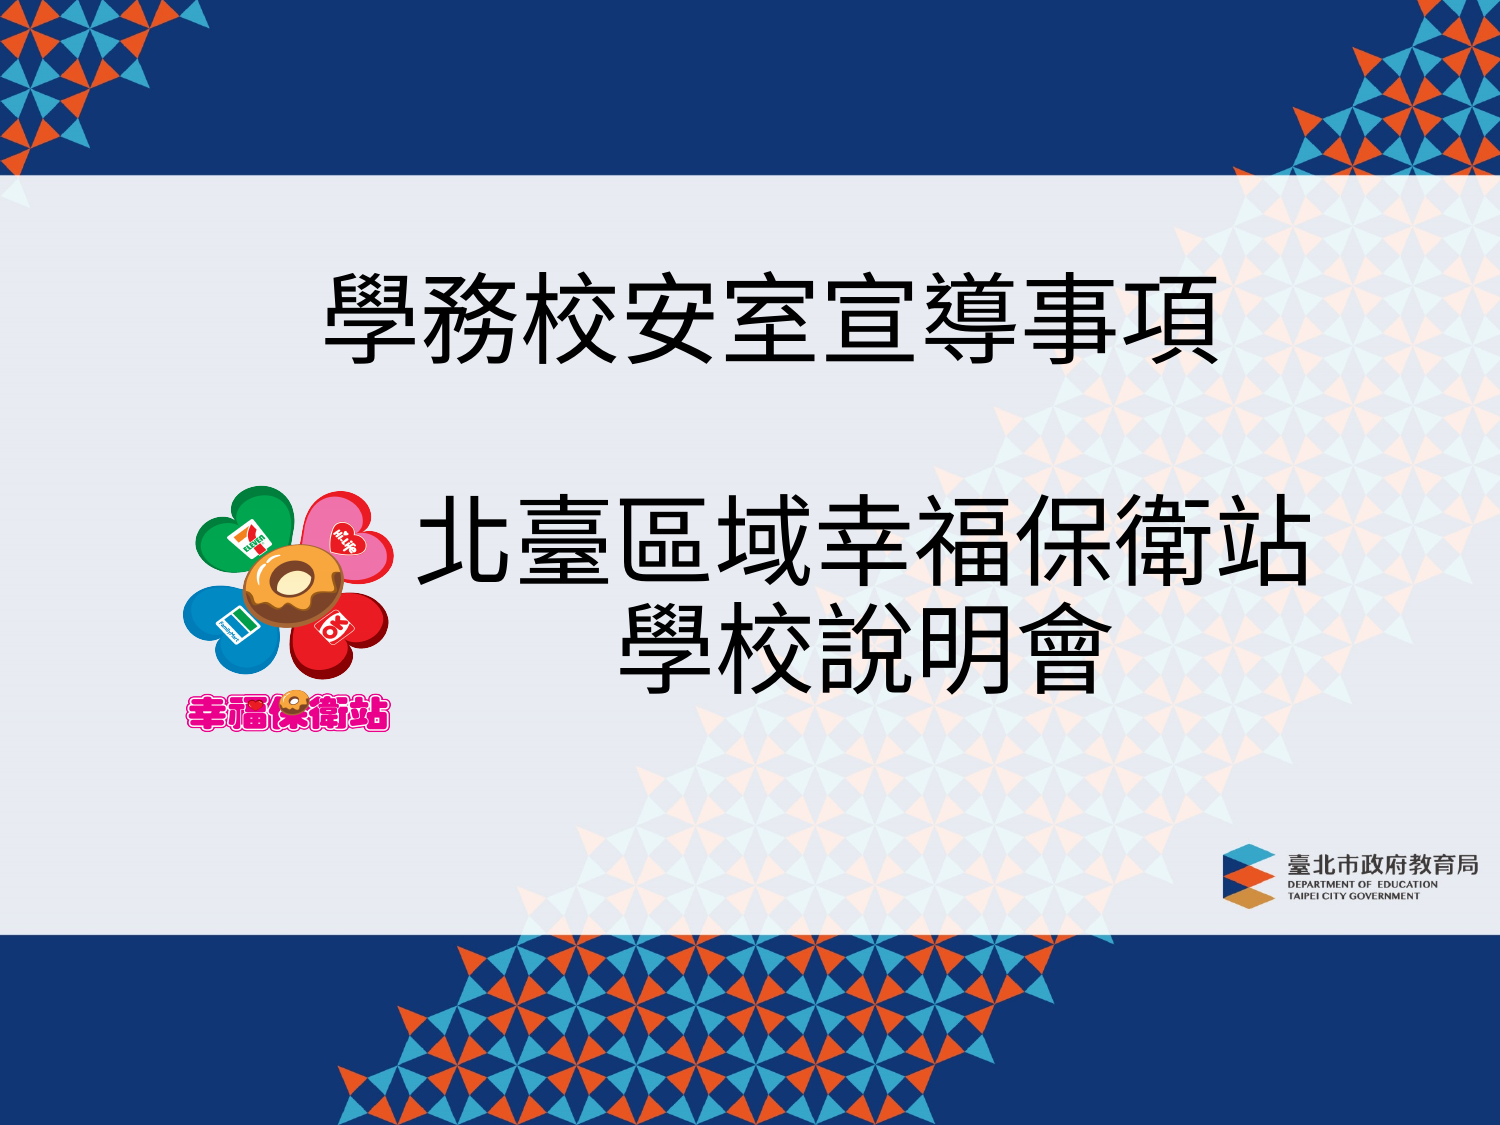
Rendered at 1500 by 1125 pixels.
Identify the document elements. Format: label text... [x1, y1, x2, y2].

text_box 北臺區域幸福保衛站 學校說明會 [123, 456, 1500, 717]
picture [171, 717, 405, 753]
text_box 學務校安室宣導事項 [29, 255, 1500, 386]
